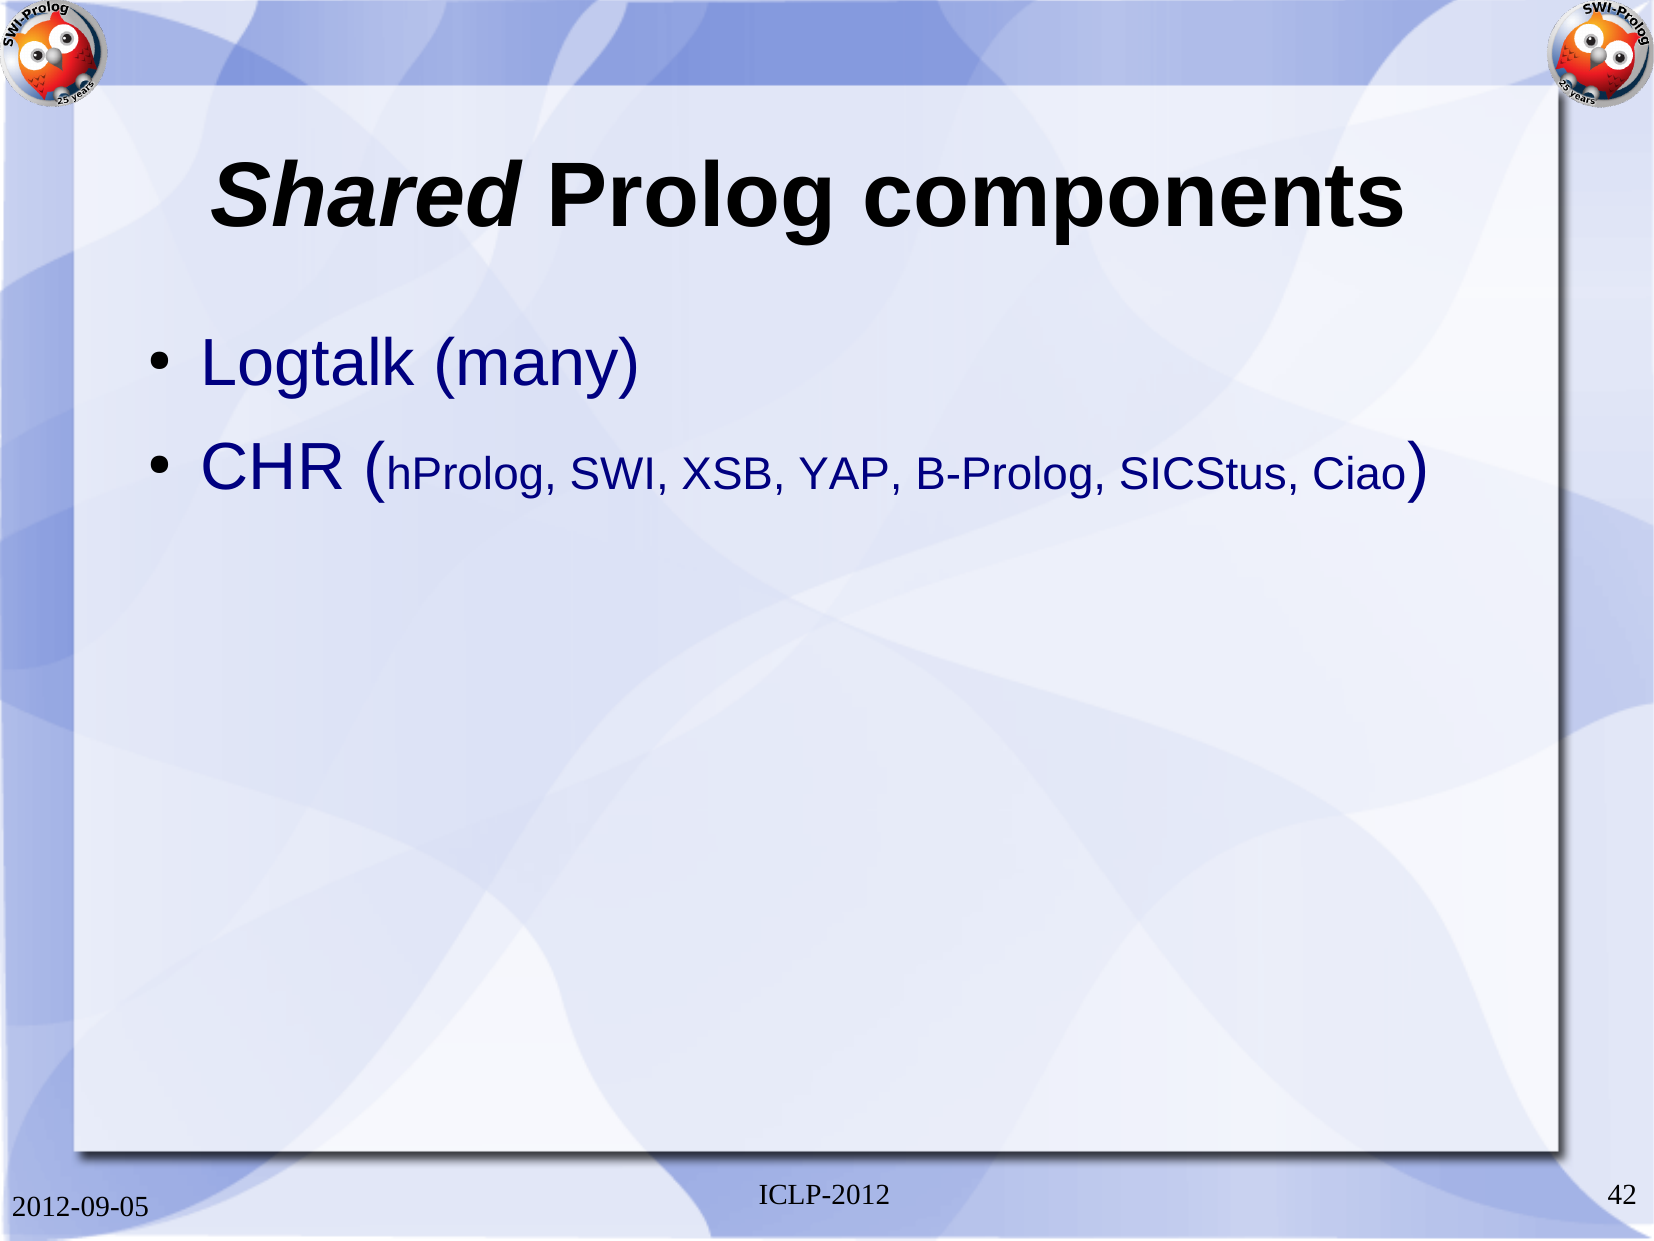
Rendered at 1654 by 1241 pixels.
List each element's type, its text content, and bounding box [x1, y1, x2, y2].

title Shared Prolog components [82, 90, 1536, 298]
list Logtalk (many) CHR (hProlog, SWI, XSB, YAP, B-Prolog, SICStus, Ciao) [129, 324, 1489, 1045]
picture [0, 0, 1654, 1241]
